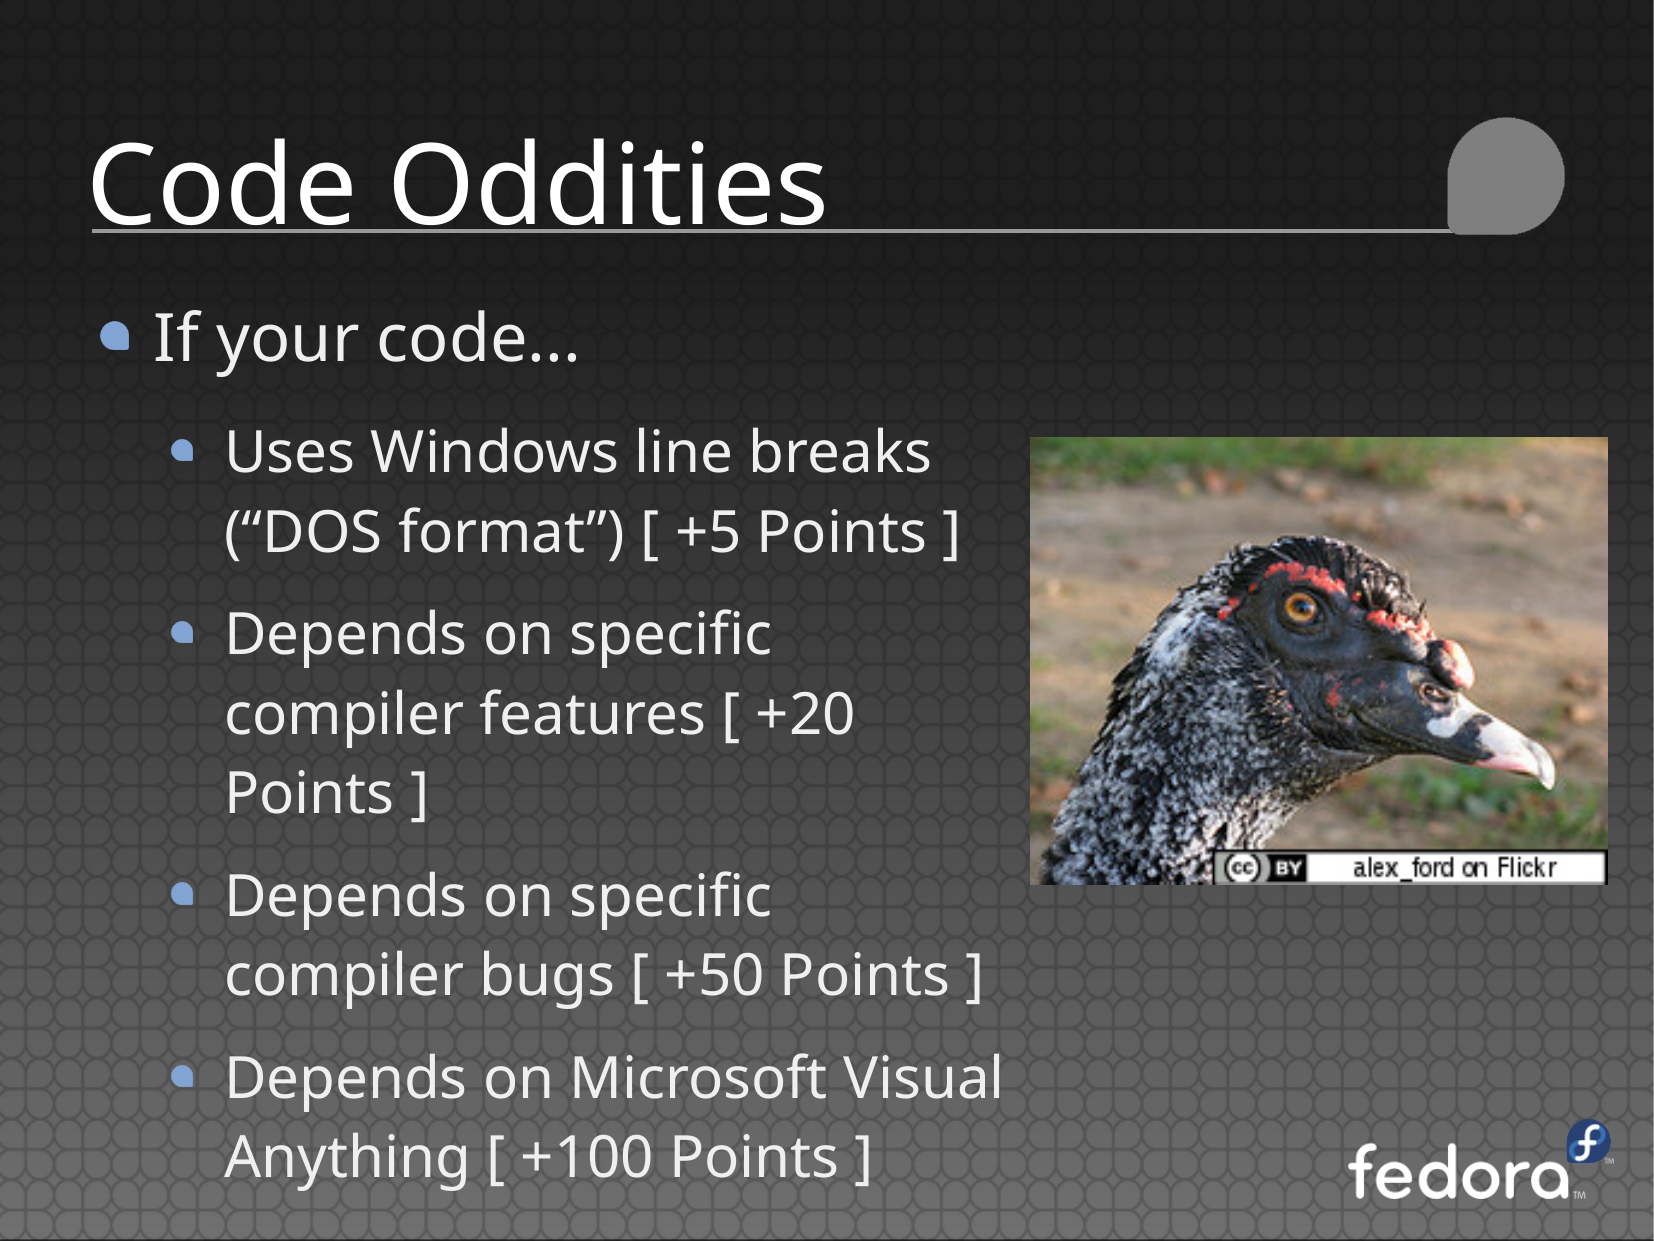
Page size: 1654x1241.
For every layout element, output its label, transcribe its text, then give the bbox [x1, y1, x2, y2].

list If your code... Uses Windows line breaks (“DOS format”) [ +5 Points ] Depends on specific compiler features [ +20 Points ] Depends on specific compiler bugs [ +50 Points ] Depends on Microsoft Visual Anything [ +100 Points ] [82, 290, 1007, 1109]
title Code Oddities [86, 112, 1576, 249]
picture [0, 0, 1654, 1241]
